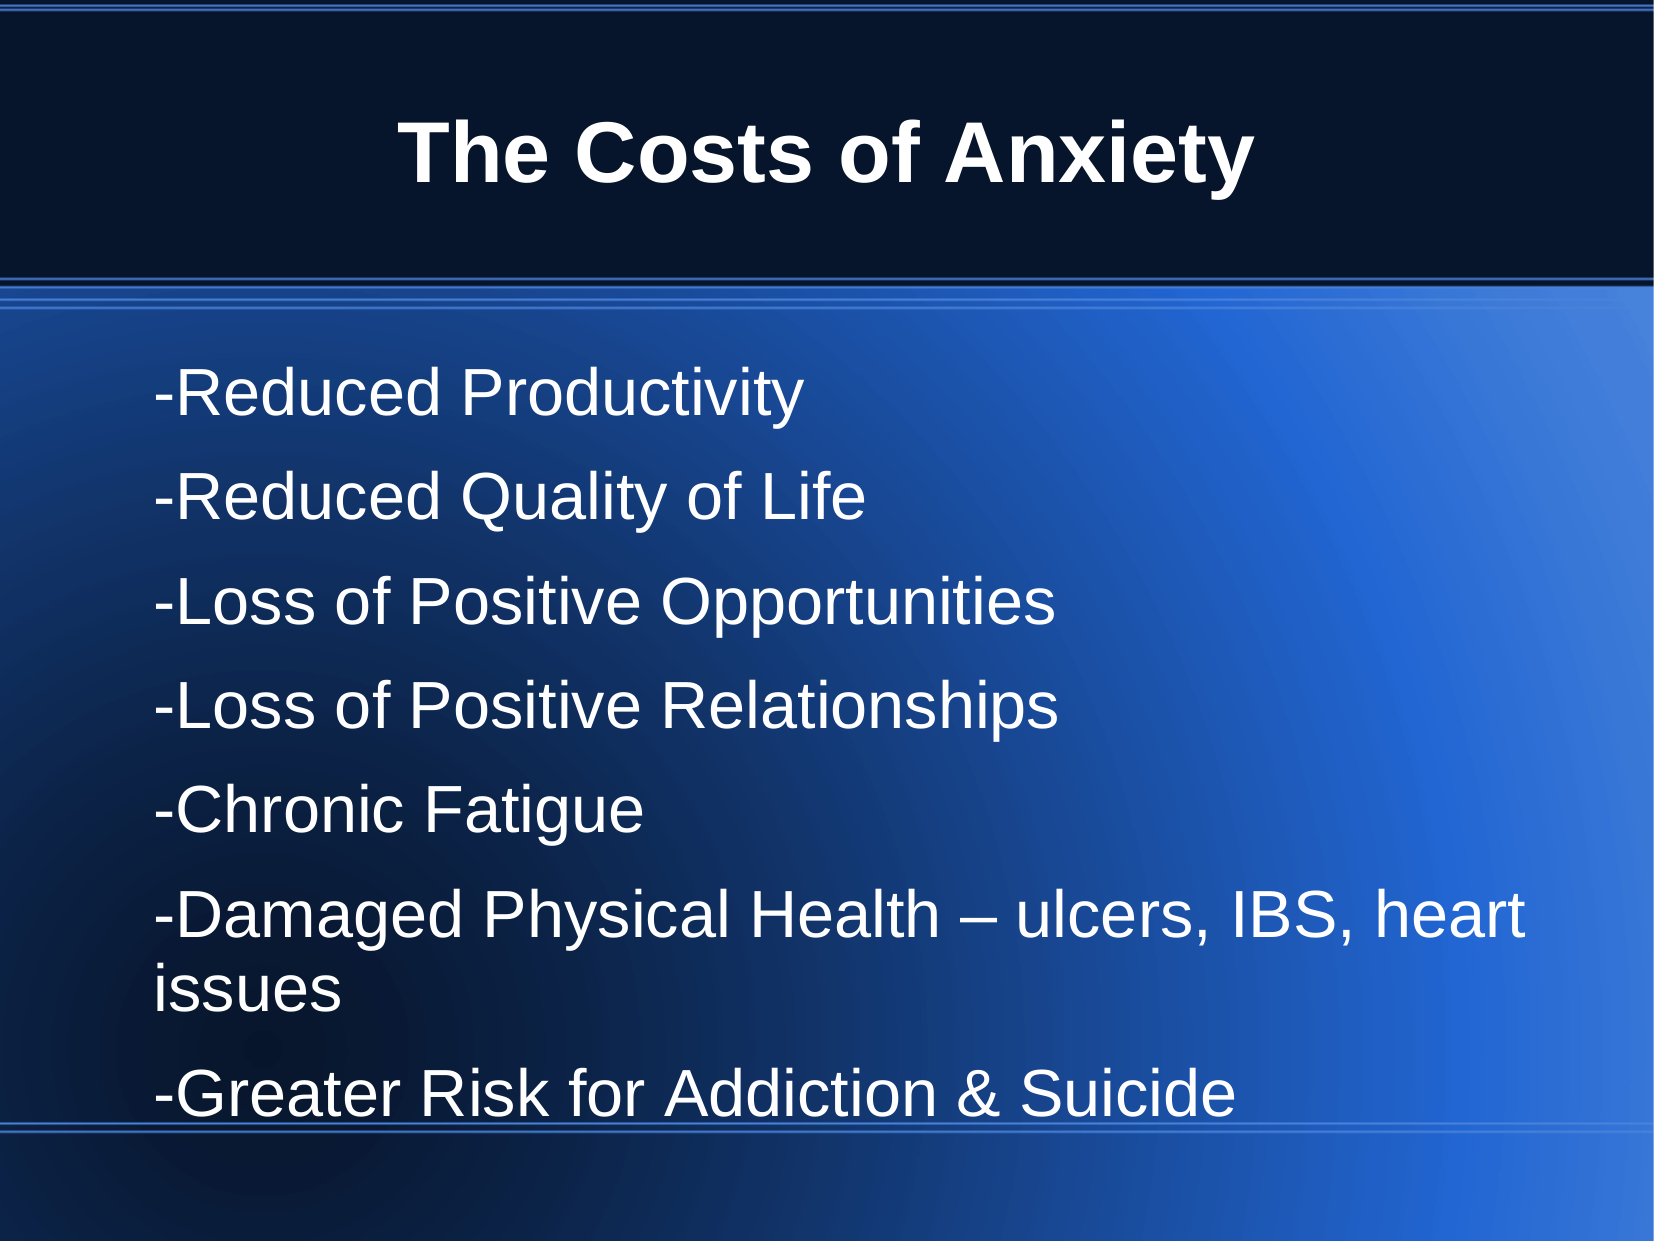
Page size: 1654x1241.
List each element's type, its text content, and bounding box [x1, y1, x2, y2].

title The Costs of Anxiety [82, 49, 1571, 257]
list -Reduced Productivity -Reduced Quality of Life -Loss of Positive Opportunities -Loss of Positive Relationships -Chronic Fatigue -Damaged Physical Health – ulcers, IBS, heart issues -Greater Risk for Addiction & Suicide [82, 355, 1571, 1131]
picture [0, 0, 1654, 1241]
